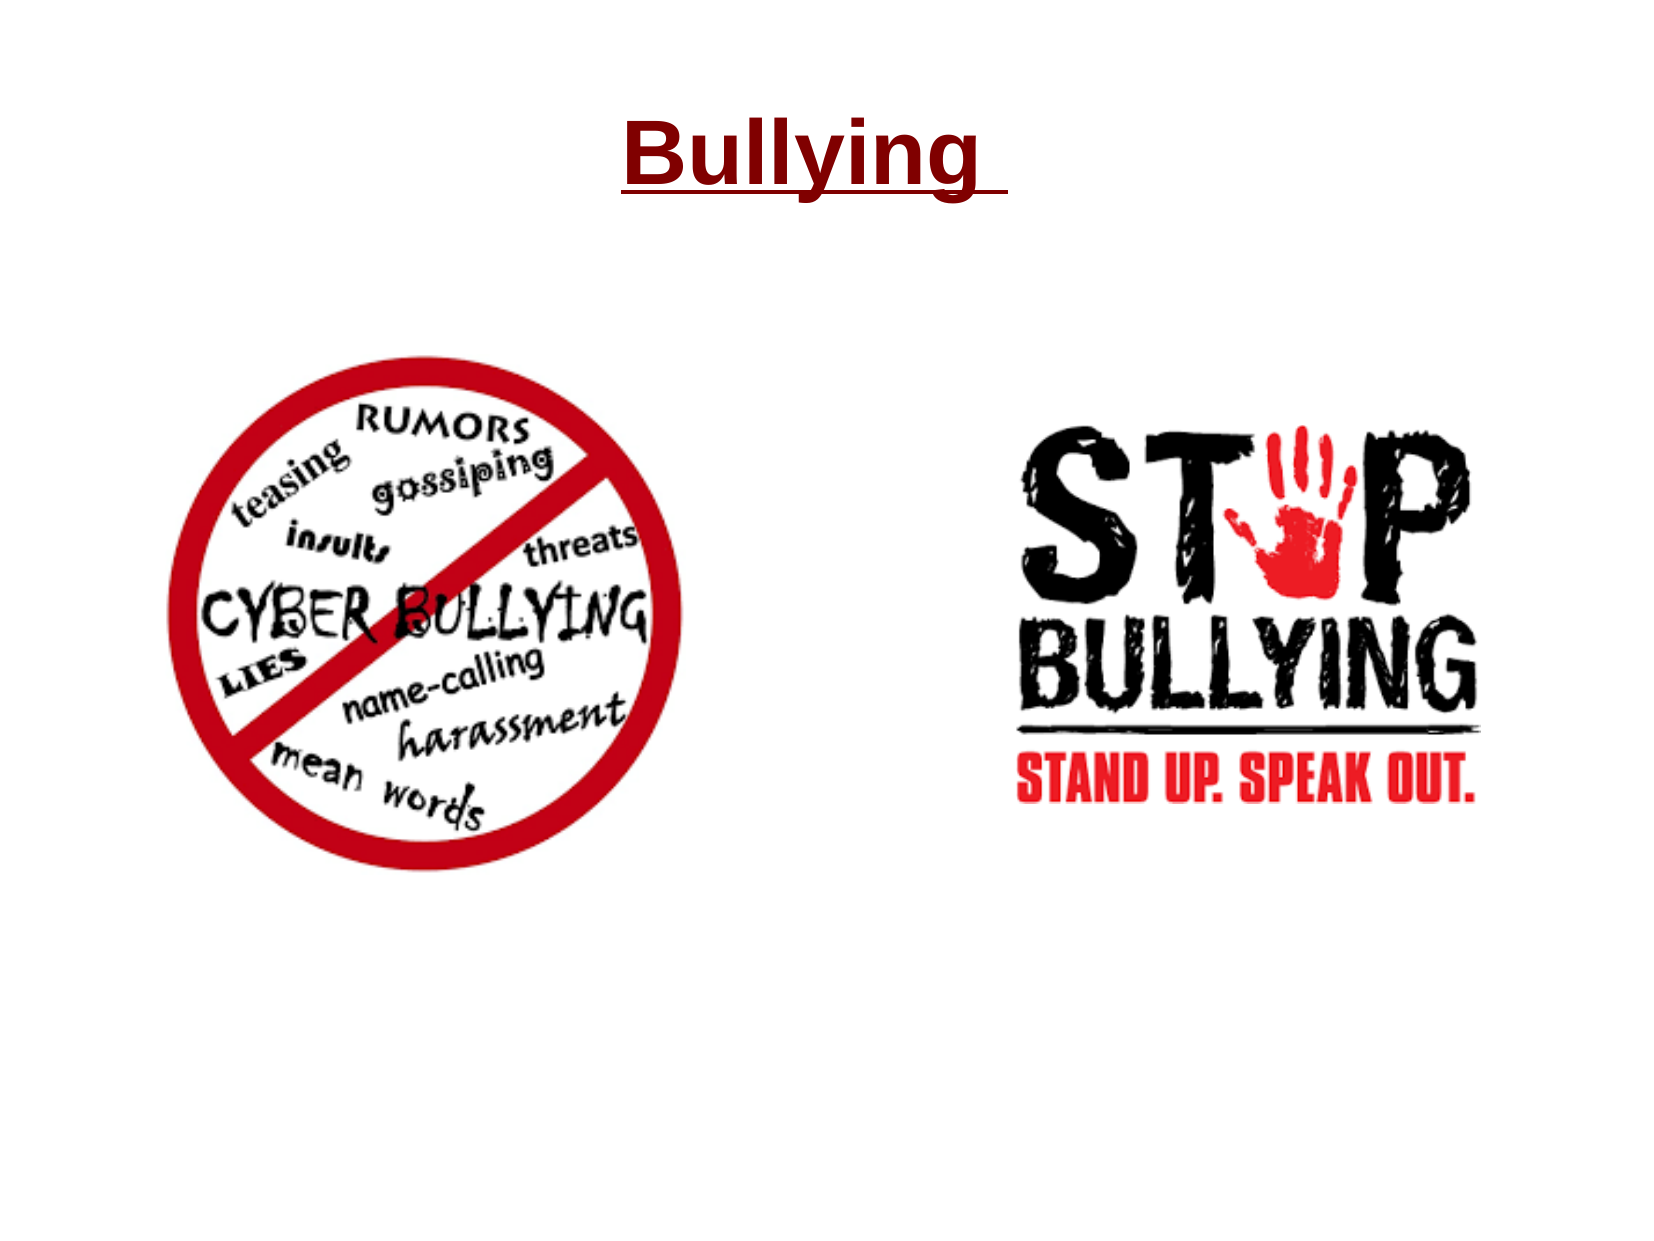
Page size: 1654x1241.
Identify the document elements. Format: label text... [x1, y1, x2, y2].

title Bullying [70, 49, 1559, 257]
picture [165, 354, 686, 875]
picture [1016, 425, 1481, 804]
